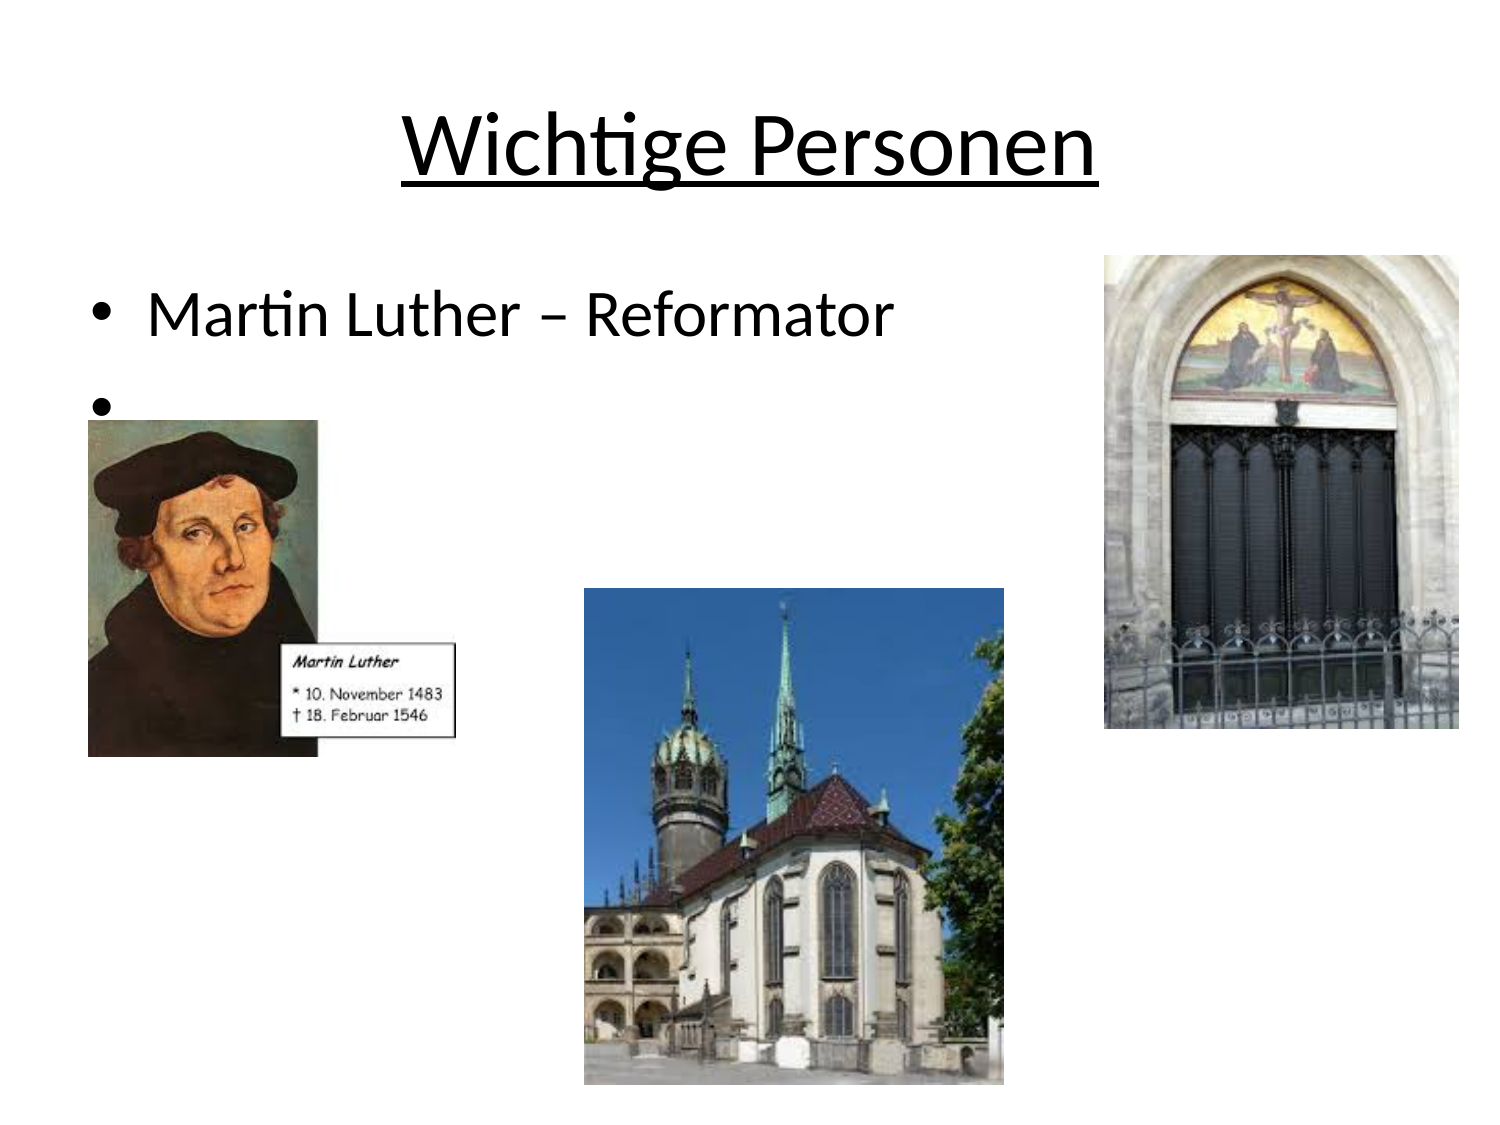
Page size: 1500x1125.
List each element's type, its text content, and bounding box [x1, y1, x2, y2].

picture [88, 420, 456, 757]
title Wichtige Personen [75, 45, 1426, 233]
picture [584, 588, 1004, 1086]
list Martin Luther – Reformator [75, 262, 1426, 1005]
picture [1104, 255, 1459, 729]
